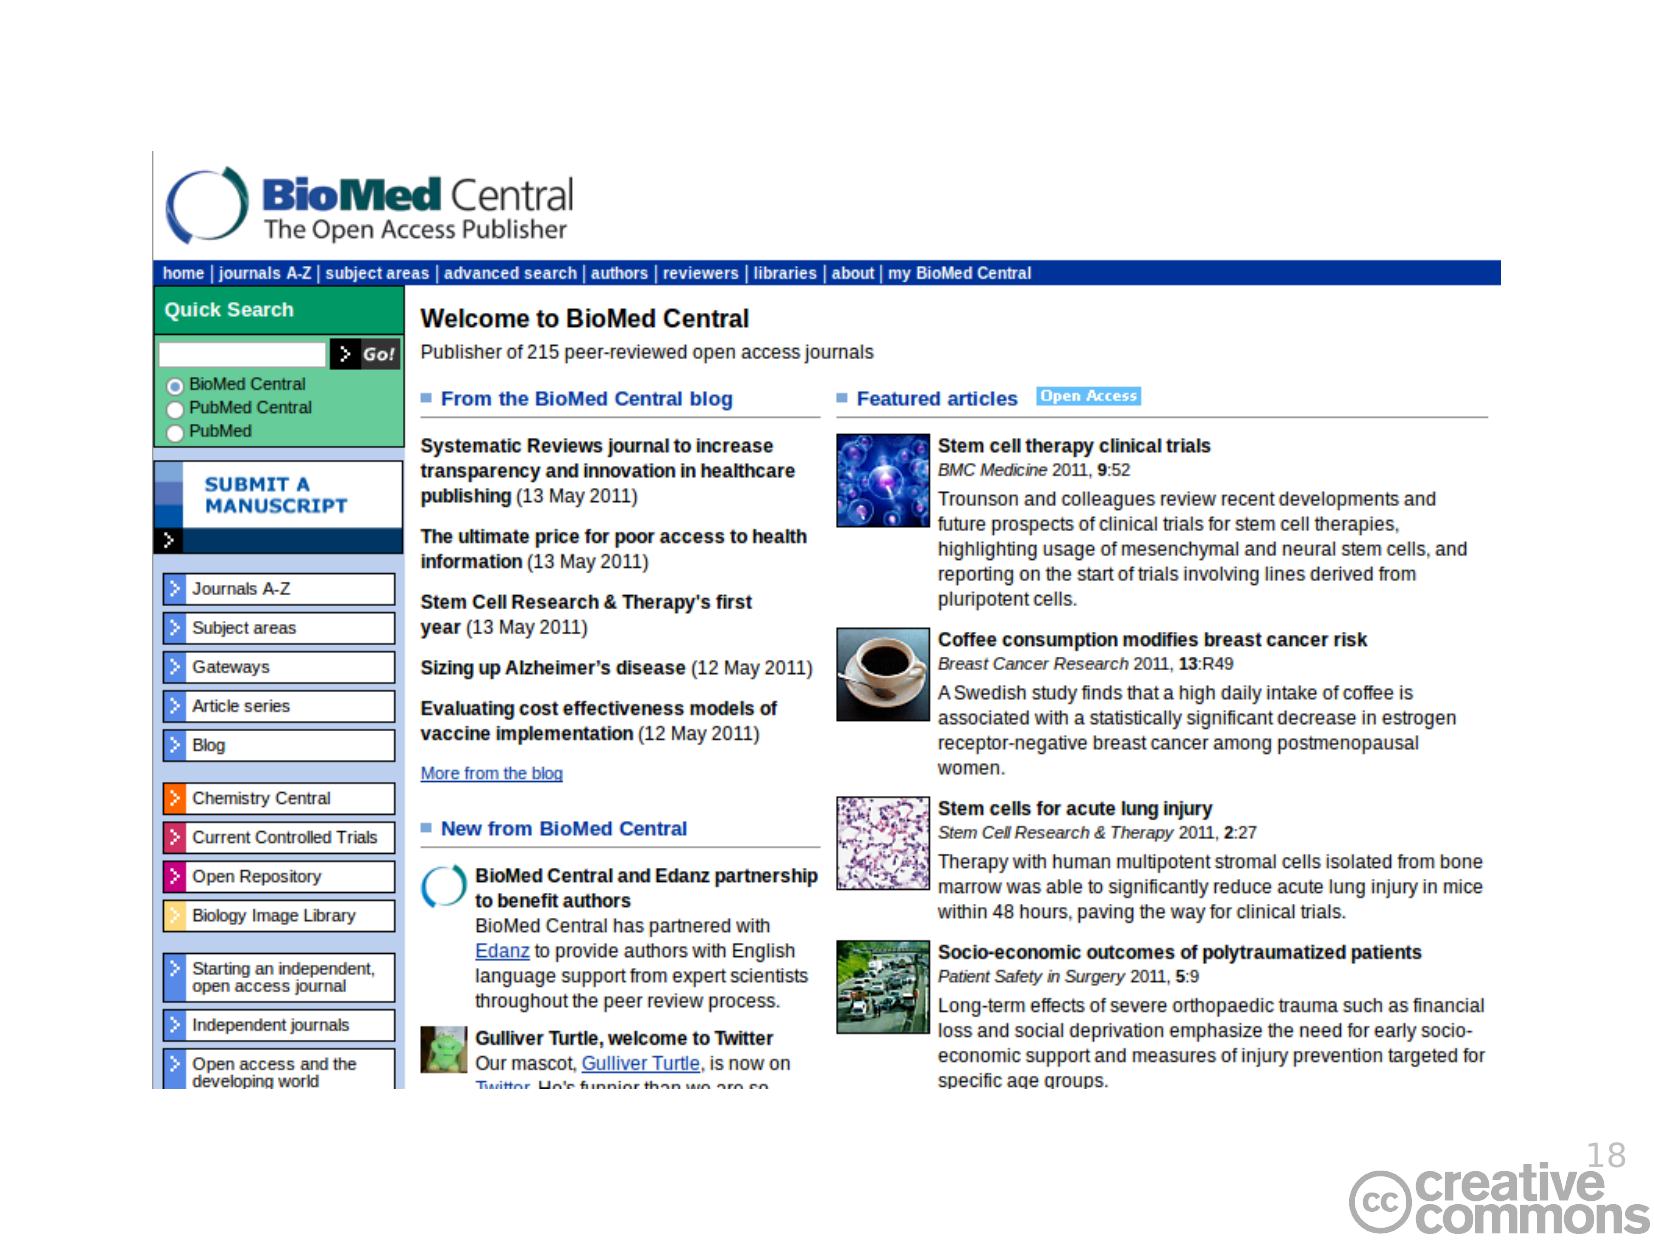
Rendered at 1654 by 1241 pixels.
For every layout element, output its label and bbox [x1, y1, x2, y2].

picture [152, 151, 1501, 1089]
picture [1349, 1162, 1650, 1234]
